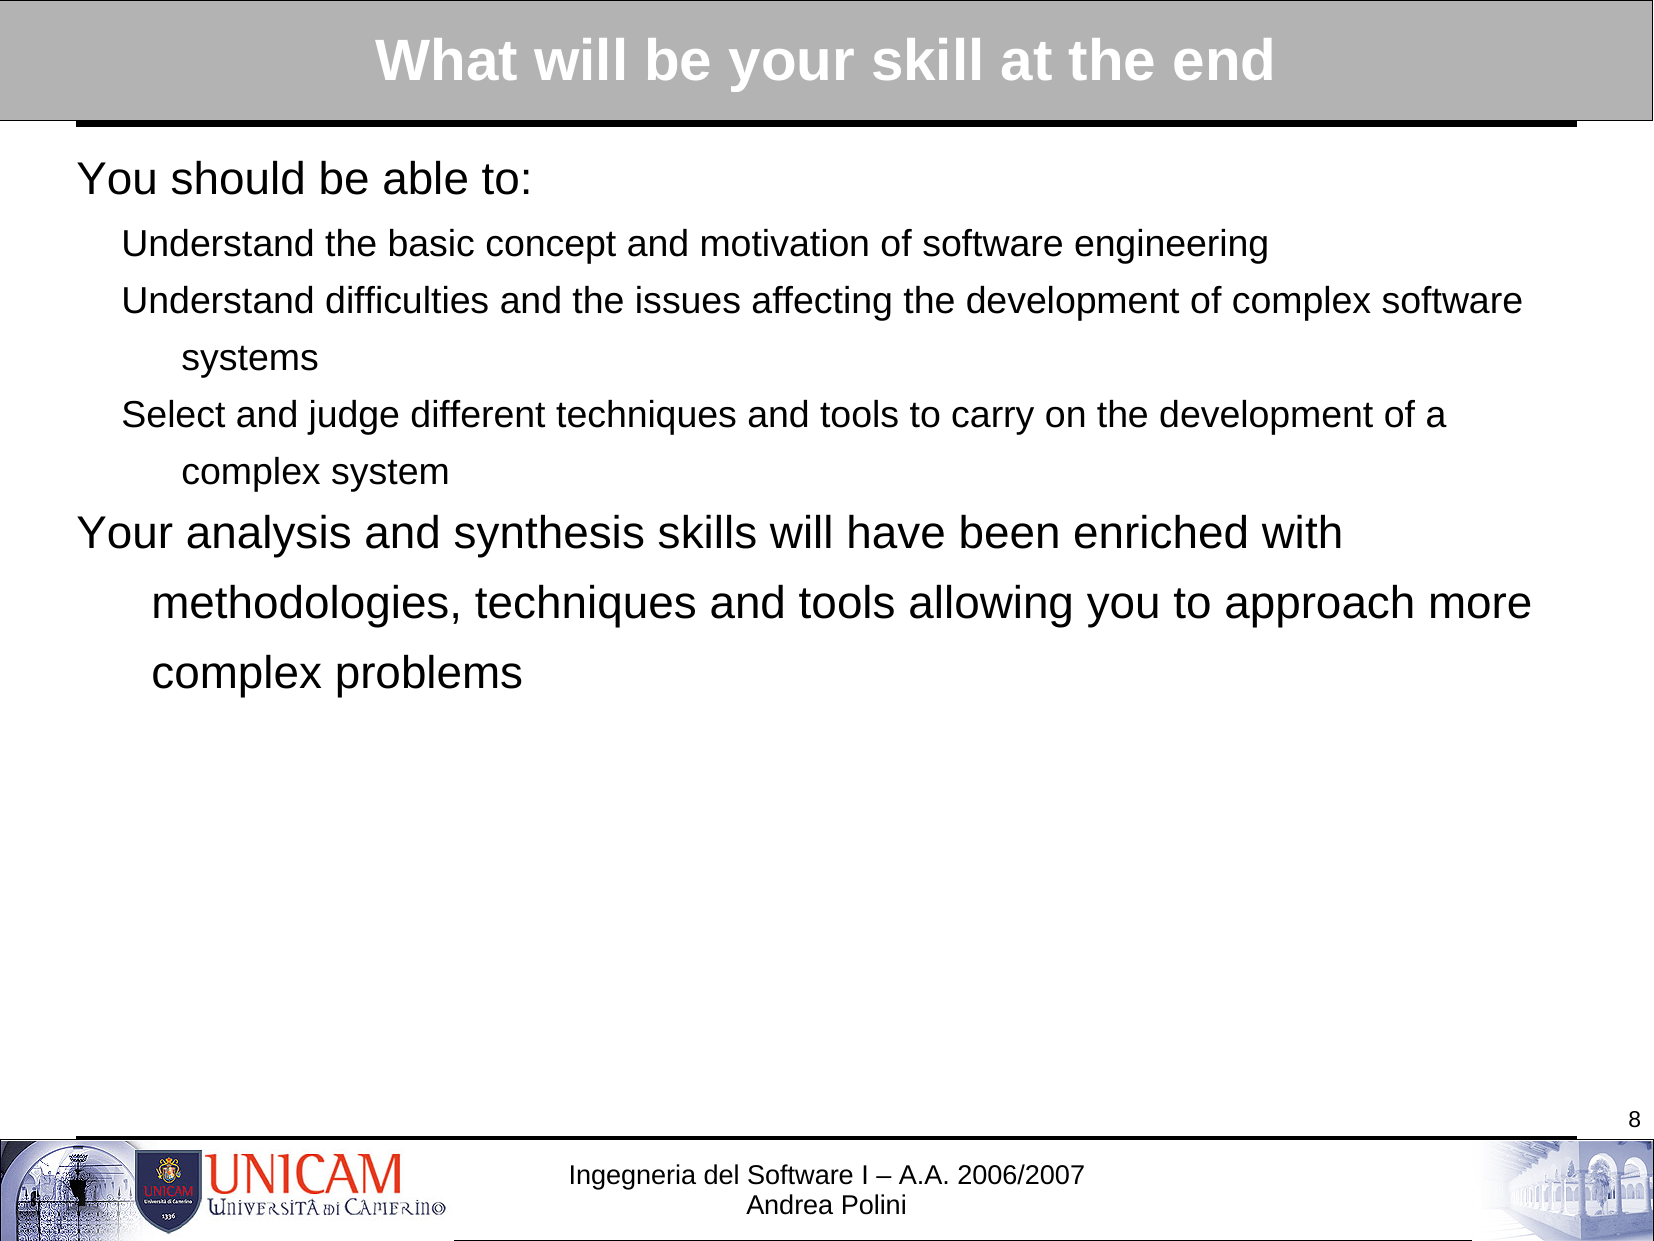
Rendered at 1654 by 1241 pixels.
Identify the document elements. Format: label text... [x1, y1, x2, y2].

list You should be able to: Understand the basic concept and motivation of software engineering Understand difficulties and the issues affecting the development of complex software systems Select and judge different techniques and tools to carry on the development of a complex system Your analysis and synthesis skills will have been enriched with methodologies, techniques and tools allowing you to approach more complex problems [76, 152, 1577, 852]
title What will be your skill at the end [0, 0, 1653, 121]
picture [0, 1141, 454, 1241]
picture [1472, 1141, 1653, 1241]
